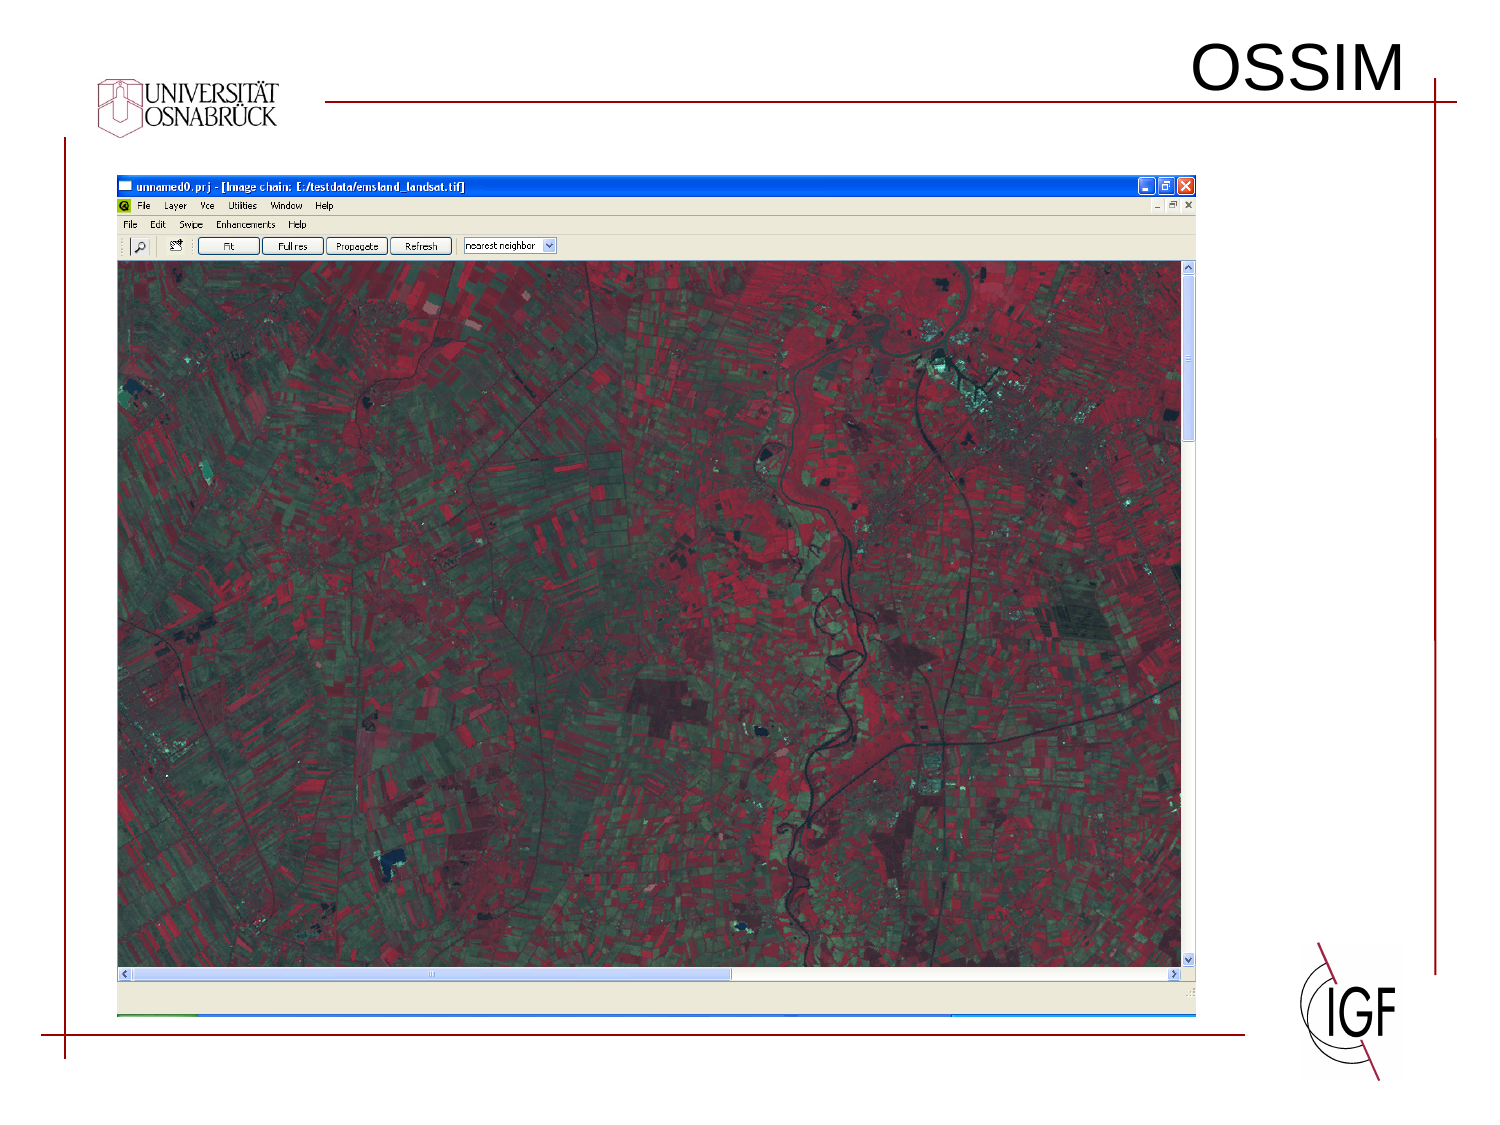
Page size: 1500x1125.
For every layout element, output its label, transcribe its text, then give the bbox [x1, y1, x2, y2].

title OSSIM [520, 4, 1421, 130]
picture [1300, 942, 1404, 1081]
picture [97, 79, 279, 138]
picture [117, 175, 1196, 1017]
